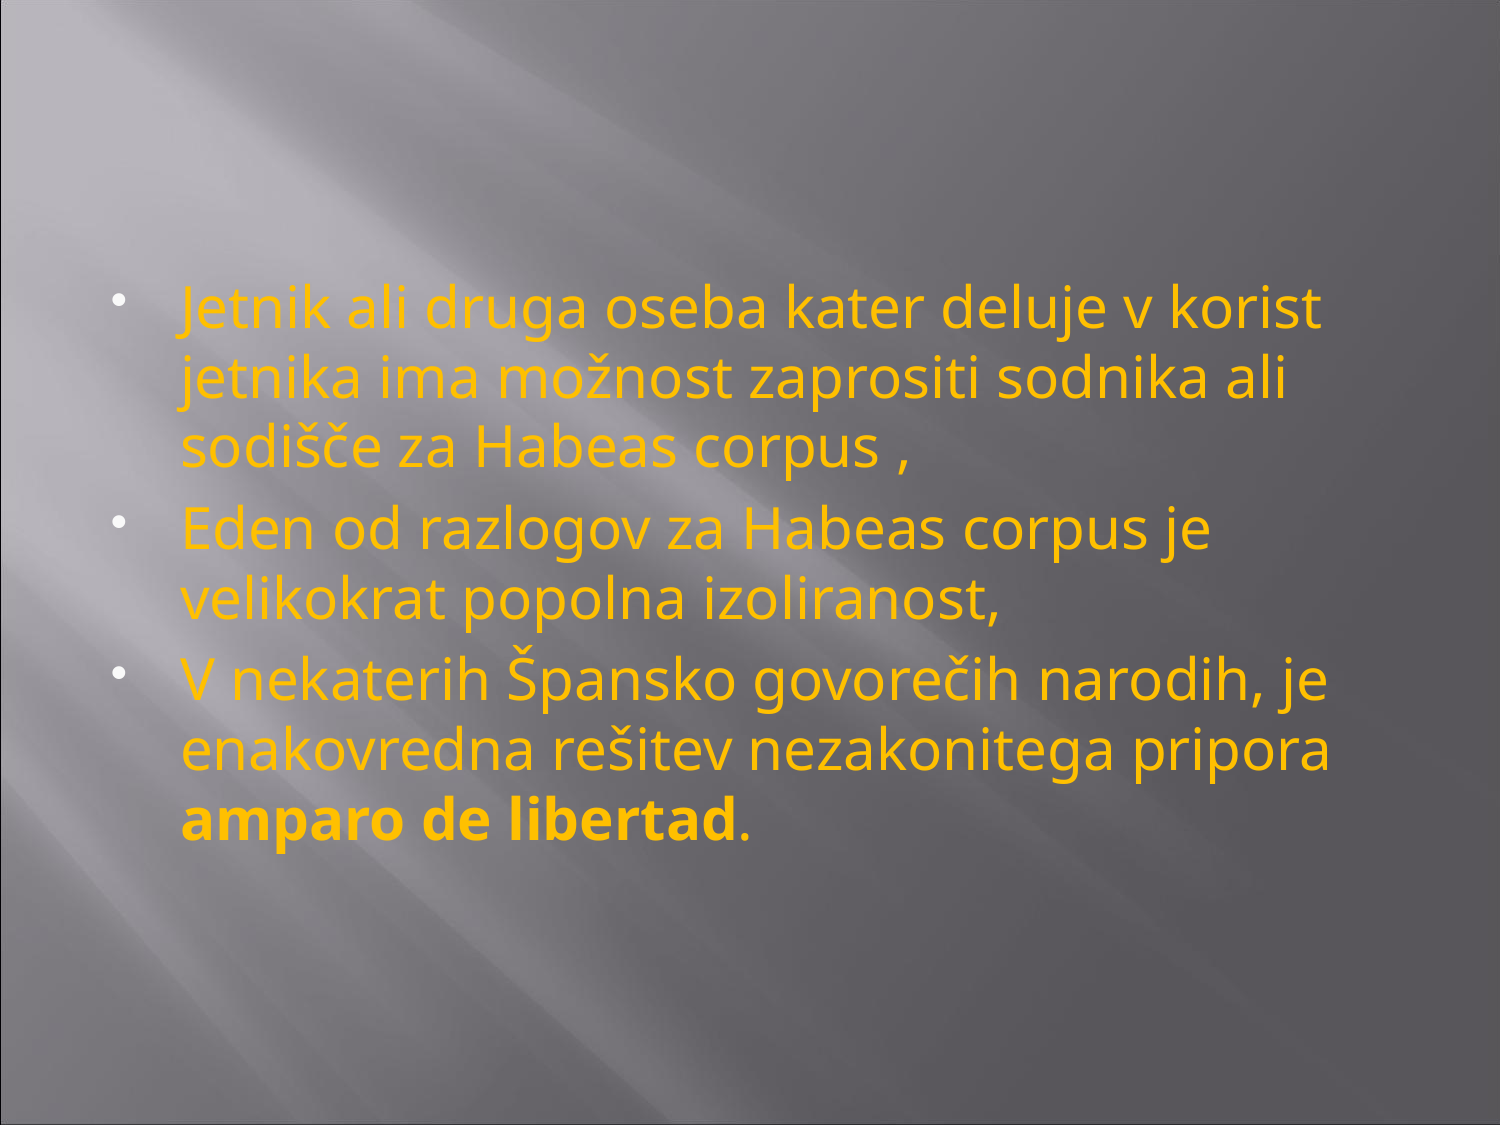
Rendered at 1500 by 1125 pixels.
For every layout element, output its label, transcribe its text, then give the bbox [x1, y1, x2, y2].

picture [0, 0, 1500, 1125]
list Jetnik ali druga oseba kater deluje v korist jetnika ima možnost zaprositi sodnika ali sodišče za Habeas corpus , Eden od razlogov za Habeas corpus je velikokrat popolna izoliranost, V nekaterih Špansko govorečih narodih, je enakovredna rešitev nezakonitega pripora amparo de libertad. [75, 262, 1425, 1035]
